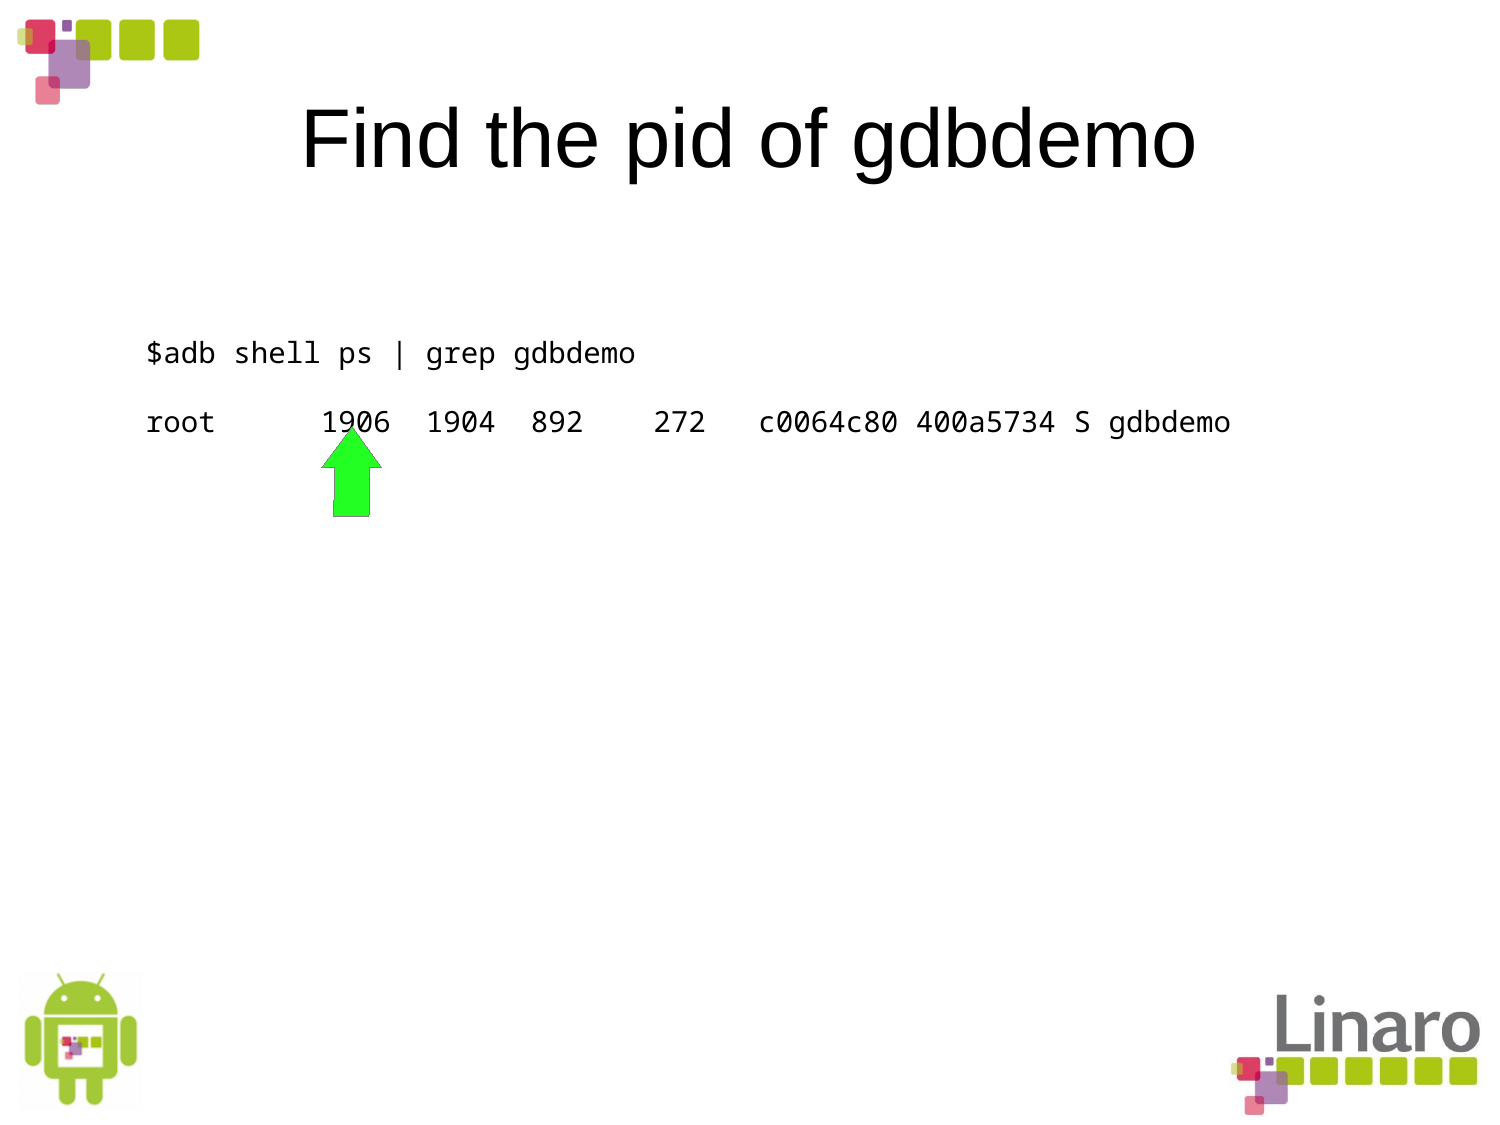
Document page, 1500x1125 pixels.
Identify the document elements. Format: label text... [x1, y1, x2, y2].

list $adb shell ps | grep gdbdemo root 1906 1904 892 272 c0064c80 400a5734 S gdbdemo [74, 263, 1425, 916]
picture [1219, 986, 1491, 1123]
title Find the pid of gdbdemo [74, 44, 1425, 233]
picture [18, 971, 142, 1109]
text_box [321, 426, 382, 517]
picture [16, 12, 205, 121]
